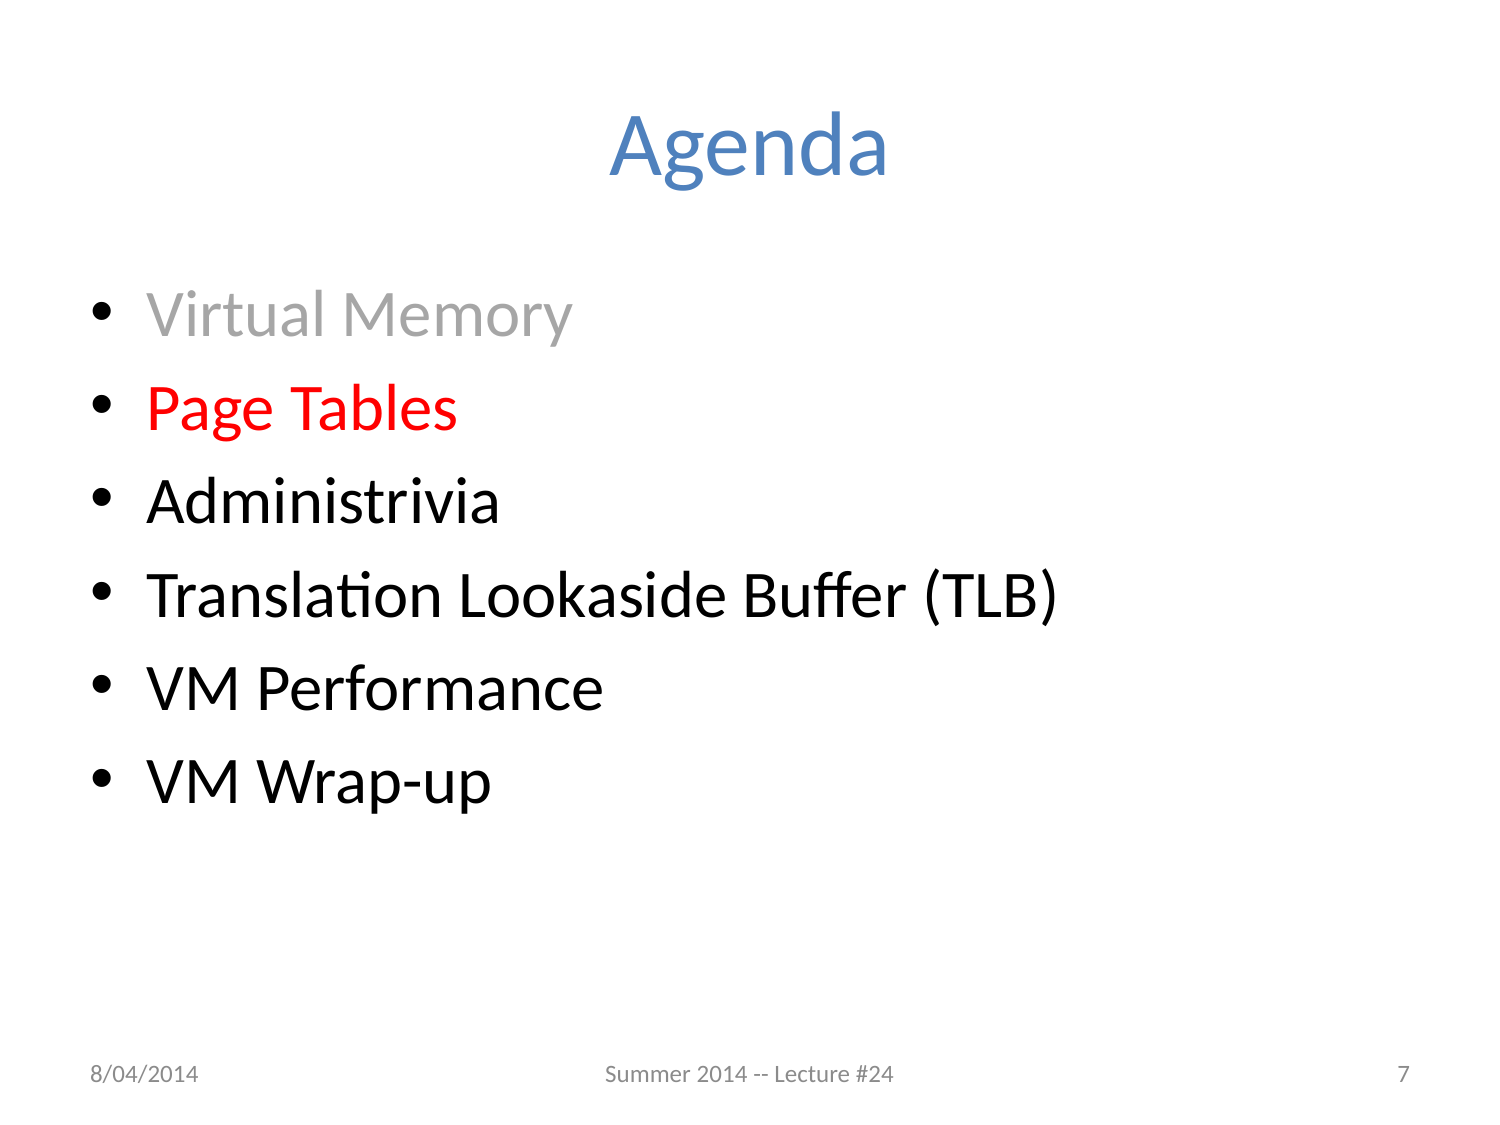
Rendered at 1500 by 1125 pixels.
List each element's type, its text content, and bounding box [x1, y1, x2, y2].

title Agenda [75, 45, 1425, 233]
slide_number <number> [1074, 1042, 1425, 1103]
slide_number 8/04/2014 [75, 1042, 425, 1103]
footer Summer 2014 -- Lecture #24 [512, 1042, 988, 1103]
list Virtual Memory Page Tables Administrivia Translation Lookaside Buffer (TLB) VM Performance VM Wrap-up [75, 262, 1425, 1073]
